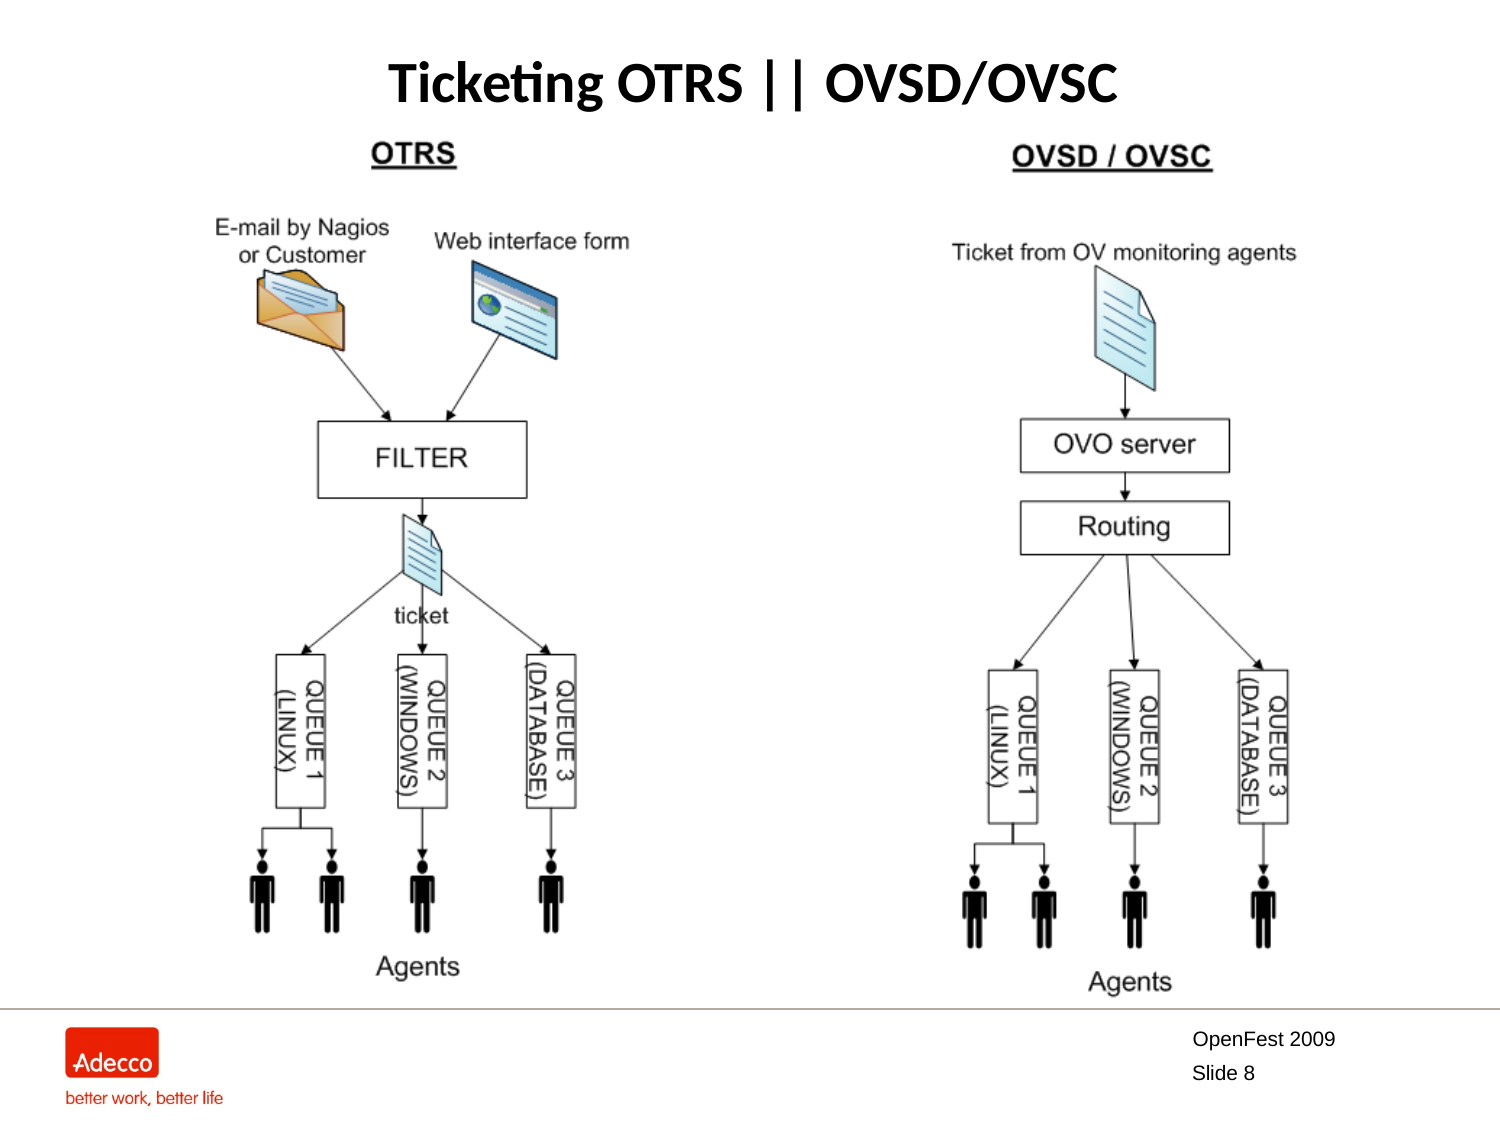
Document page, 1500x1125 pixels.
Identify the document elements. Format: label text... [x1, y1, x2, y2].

text_box Slide <number> [1192, 1059, 1443, 1087]
title Ticketing OTRS || OVSD/OVSC [65, 58, 1441, 213]
picture [62, 1024, 225, 1108]
text_box OpenFest 2009 [1192, 1025, 1443, 1056]
picture [215, 131, 1297, 999]
